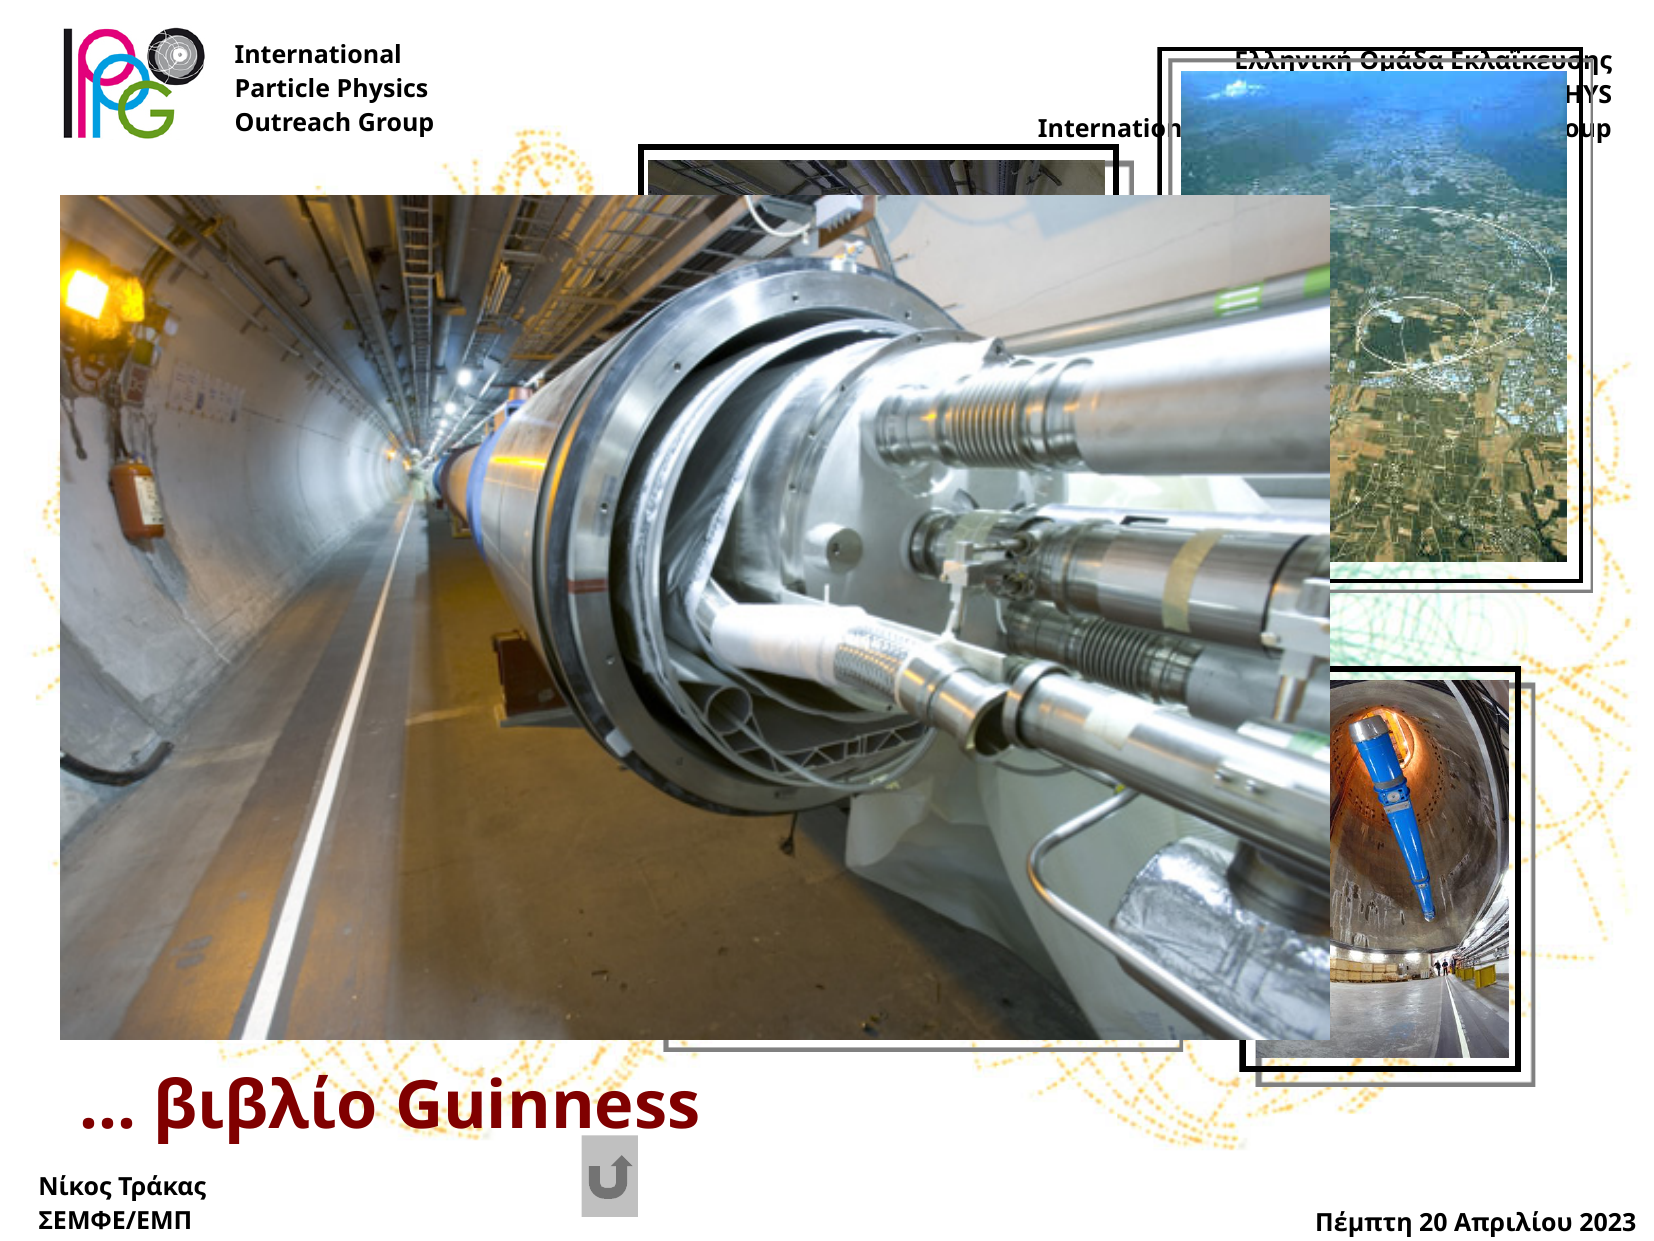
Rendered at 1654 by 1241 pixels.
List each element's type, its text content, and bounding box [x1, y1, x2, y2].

picture [0, 5, 1654, 1241]
text_box ... βιβλίο Guinness [64, 1050, 708, 1146]
